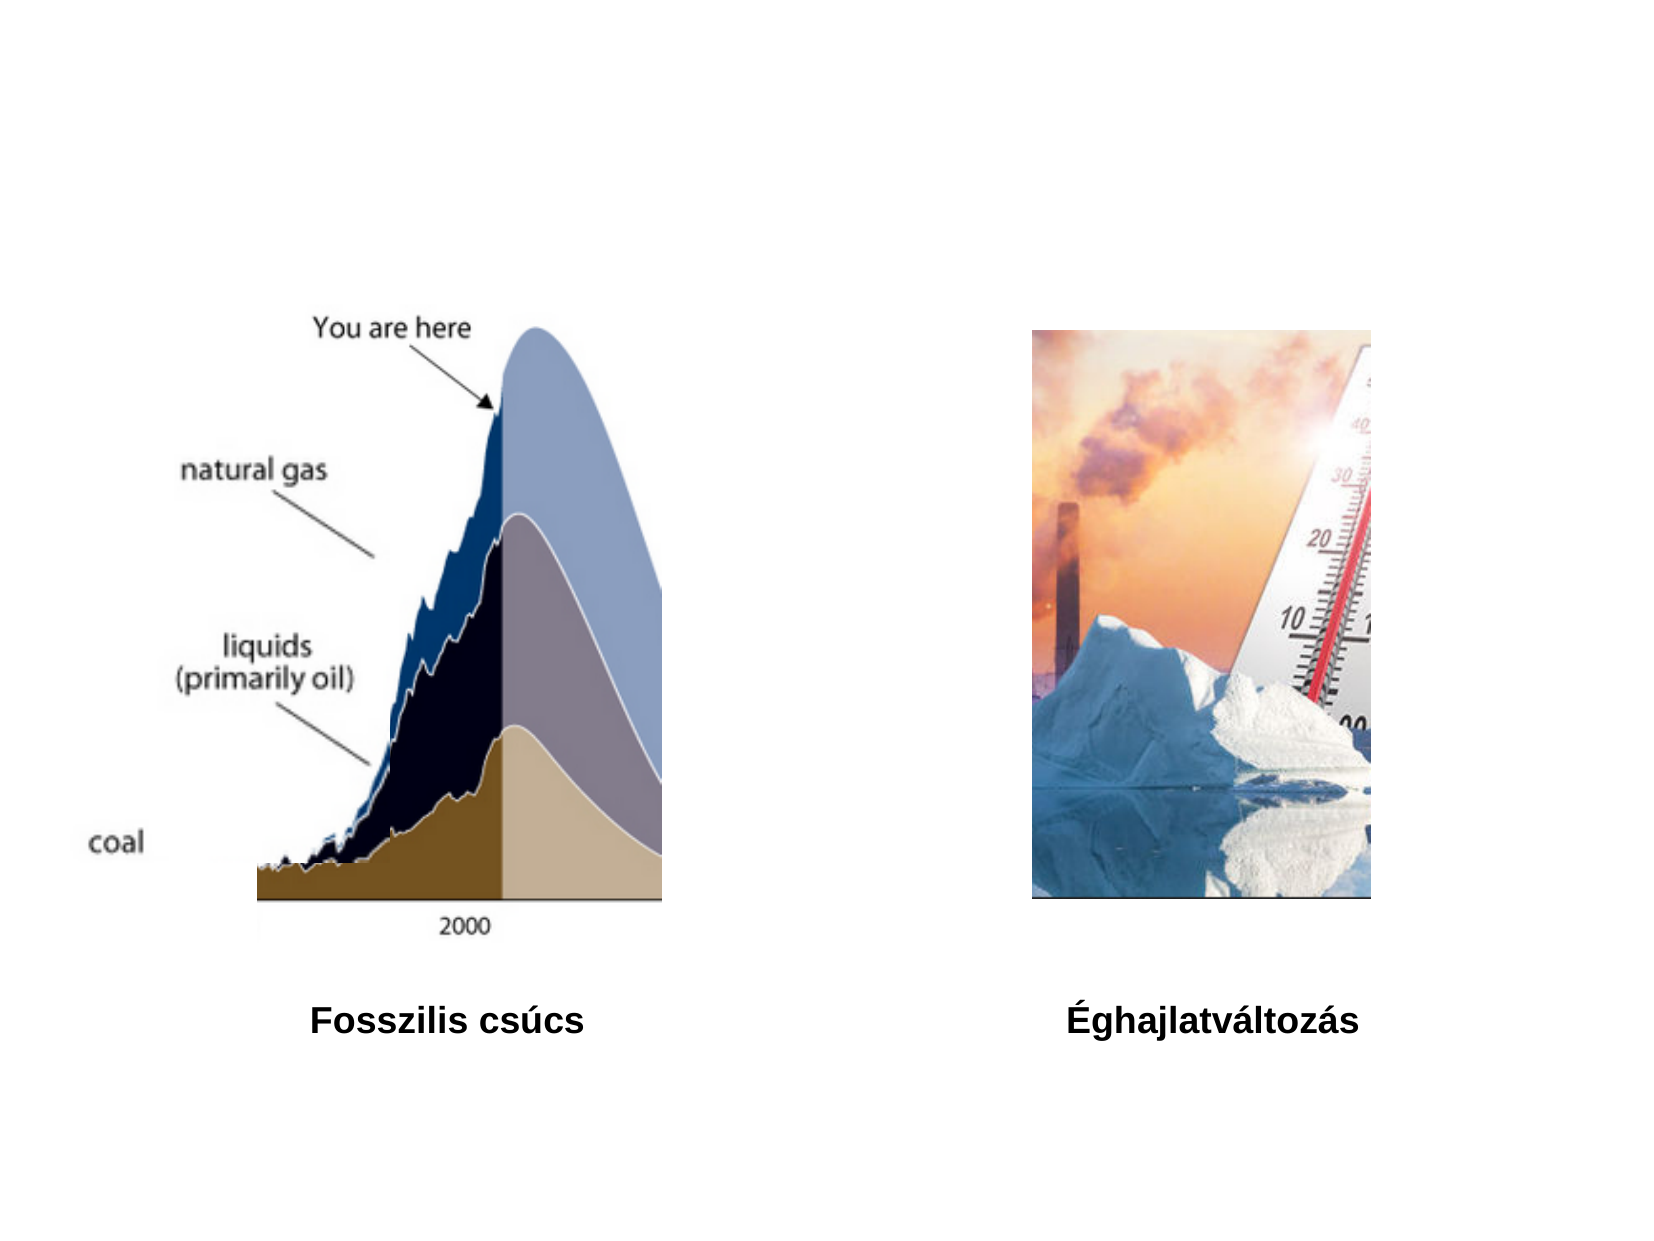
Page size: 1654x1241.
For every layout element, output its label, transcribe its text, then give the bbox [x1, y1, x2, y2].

text_box Fosszilis csúcs [295, 992, 621, 1049]
picture [1032, 330, 1371, 899]
text_box Éghajlatváltozás [1051, 992, 1377, 1049]
picture [28, 304, 662, 1002]
